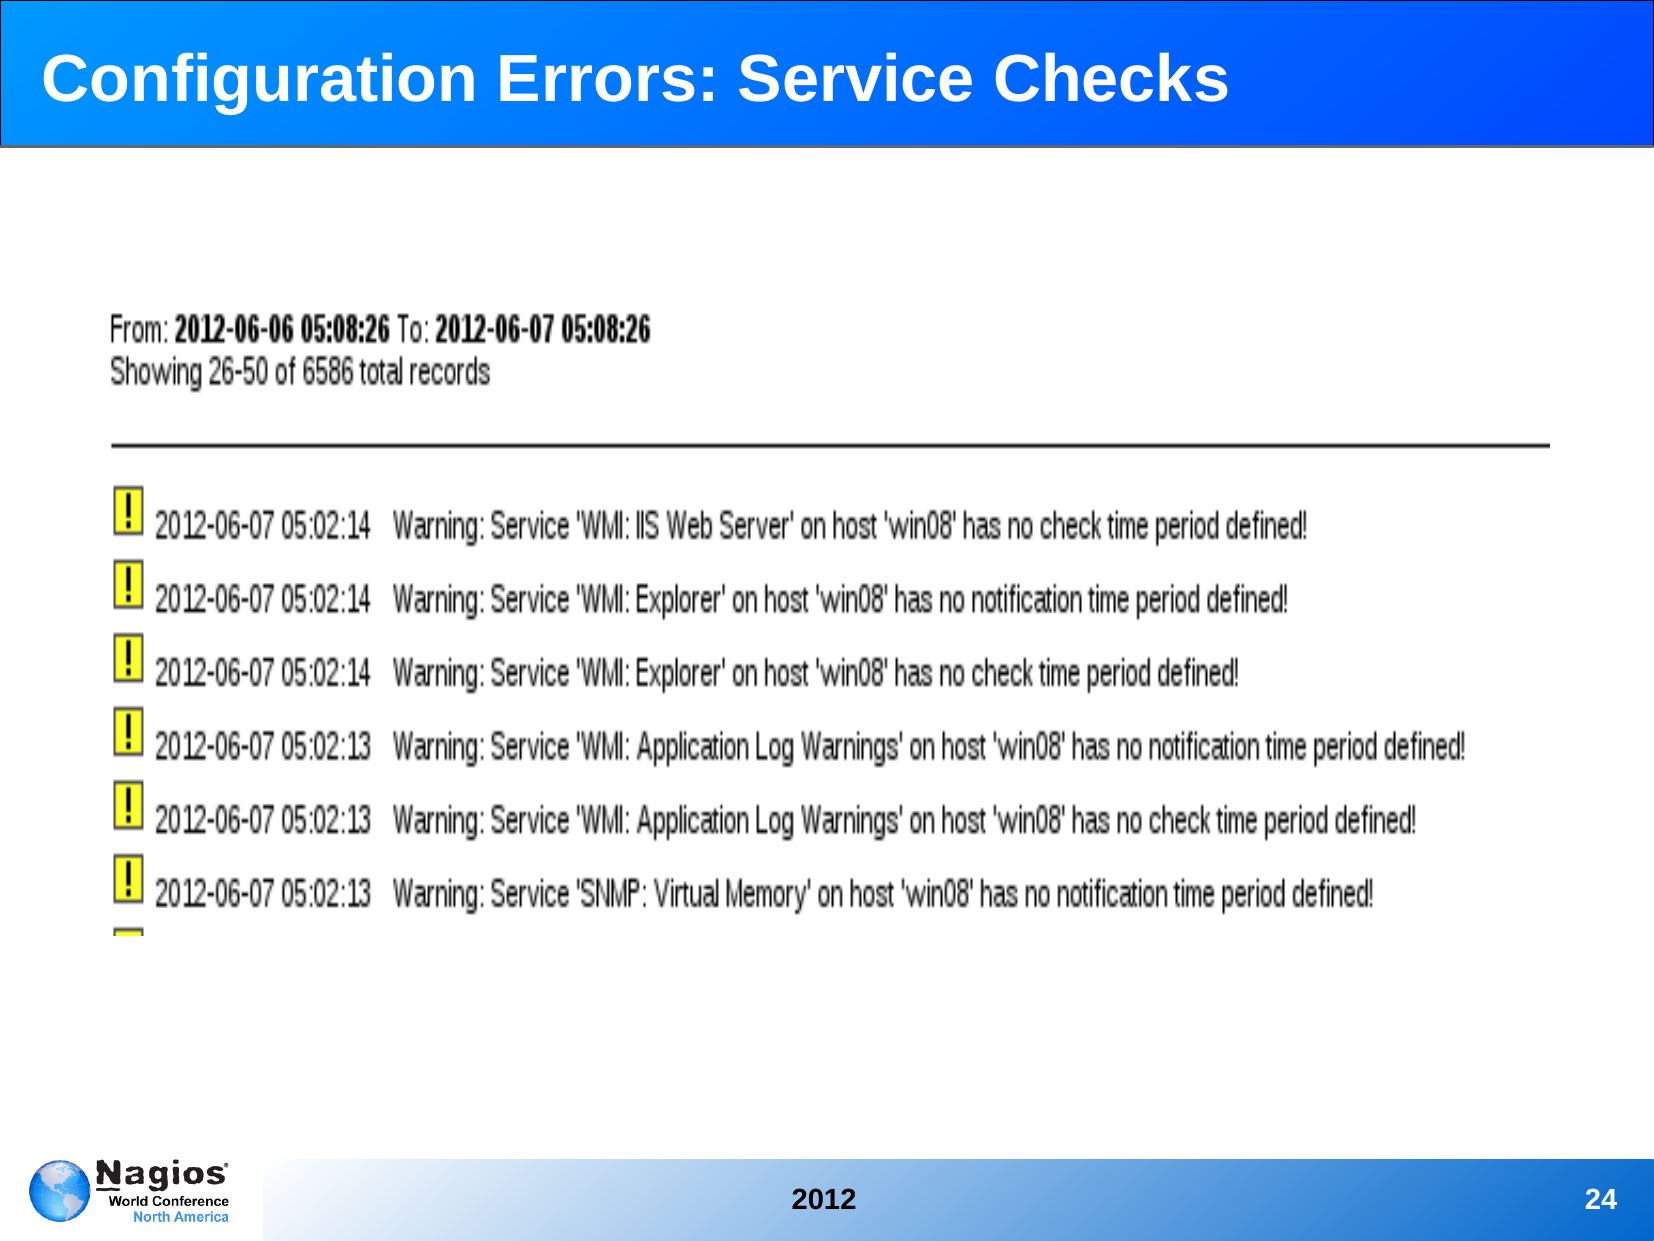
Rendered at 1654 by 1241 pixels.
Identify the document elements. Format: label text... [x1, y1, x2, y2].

picture [97, 263, 1550, 936]
title Configuration Errors: Service Checks [41, 36, 1618, 120]
picture [29, 1159, 229, 1235]
